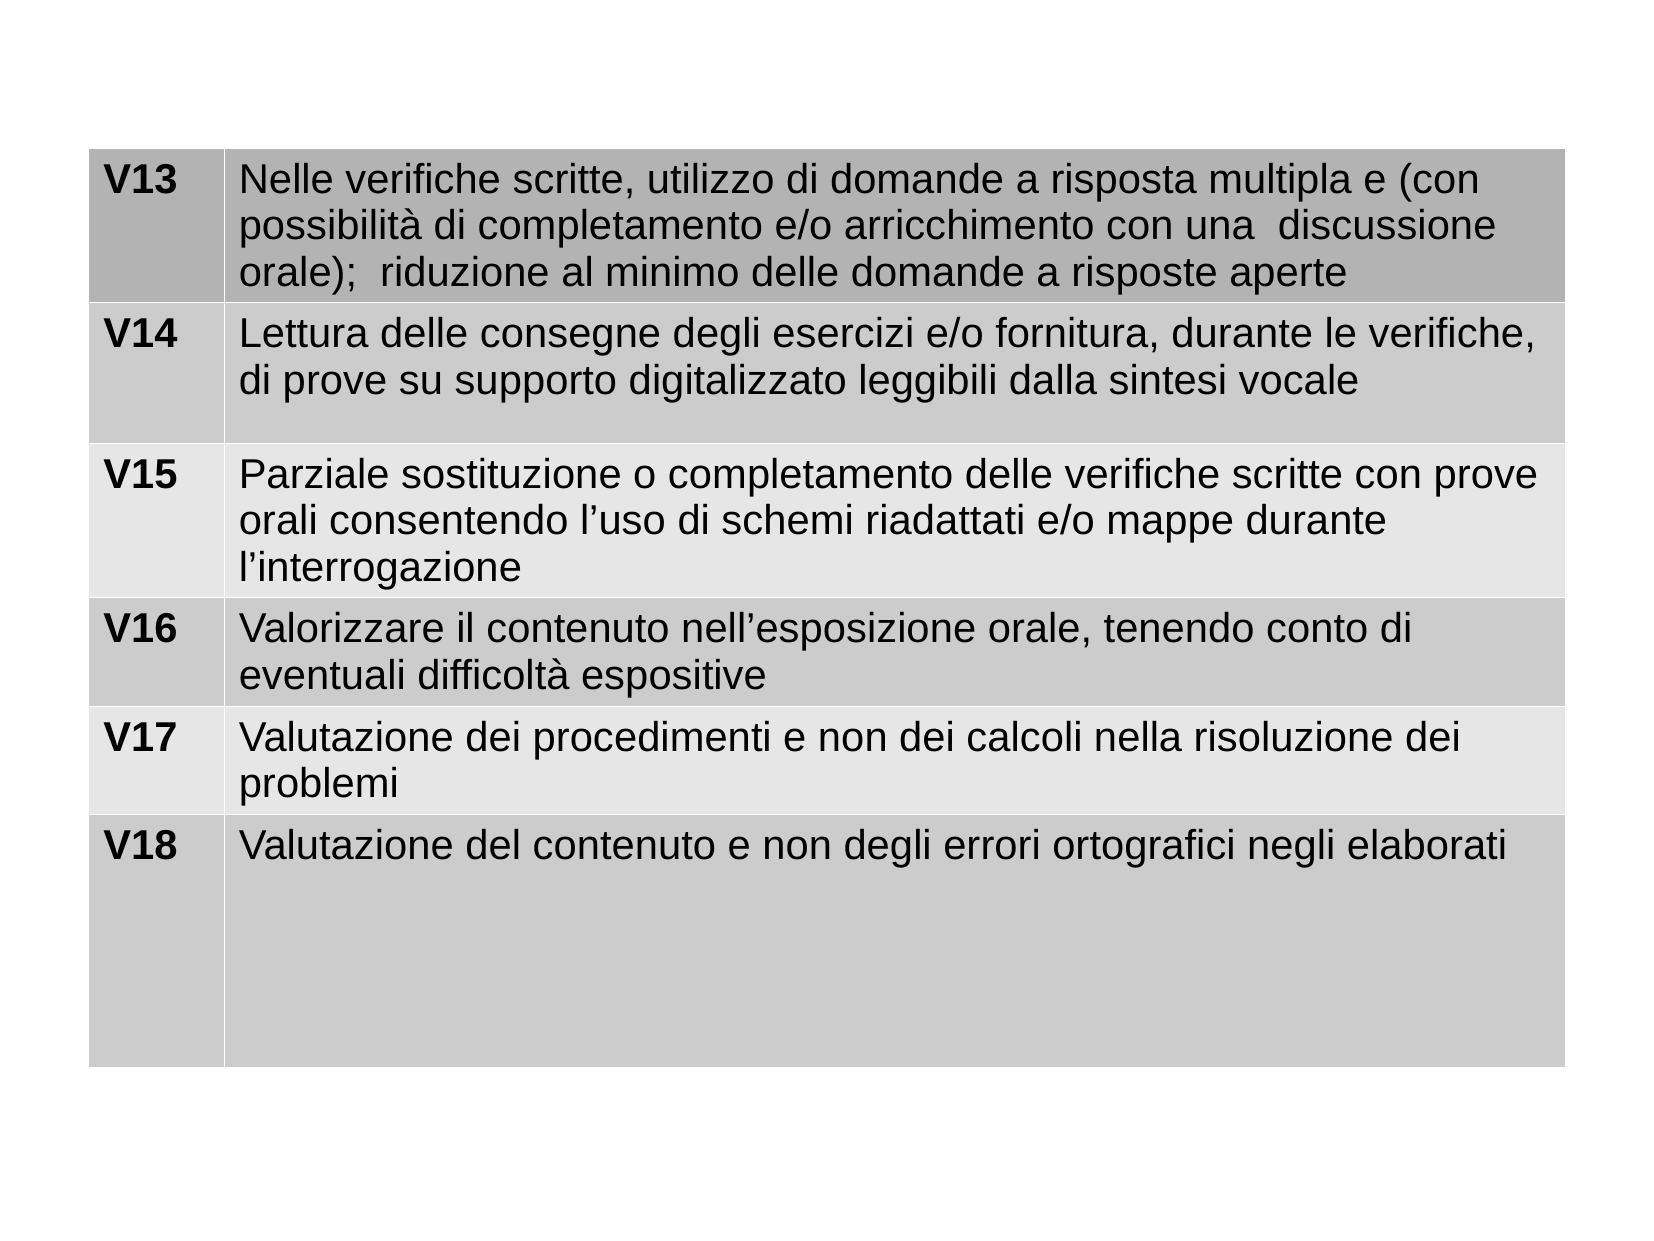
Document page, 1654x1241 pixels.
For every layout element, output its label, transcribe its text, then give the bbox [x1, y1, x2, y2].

table_cell Parziale sostituzione o completamento delle verifiche scritte con prove orali consentendo l’uso di schemi riadattati e/o mappe durante l’interrogazione [225, 444, 1565, 597]
table_cell V14 [89, 303, 224, 443]
table_cell Valutazione dei procedimenti e non dei calcoli nella risoluzione dei problemi [225, 707, 1565, 814]
table_cell Valutazione del contenuto e non degli errori ortografici negli elaborati [225, 815, 1565, 1067]
table_cell V16 [89, 598, 224, 706]
table_cell V17 [89, 707, 224, 814]
table_header Nelle verifiche scritte, utilizzo di domande a risposta multipla e (con possibilità di completamento e/o arricchimento con una discussione orale); riduzione al minimo delle domande a risposte aperte [225, 149, 1565, 302]
table_header V13 [89, 149, 224, 302]
table_cell Lettura delle consegne degli esercizi e/o fornitura, durante le verifiche, di prove su supporto digitalizzato leggibili dalla sintesi vocale [225, 303, 1565, 443]
table_cell Valorizzare il contenuto nell’esposizione orale, tenendo conto di eventuali difficoltà espositive [225, 598, 1565, 706]
table_cell V15 [89, 444, 224, 597]
table_cell V18 [89, 815, 224, 1067]
